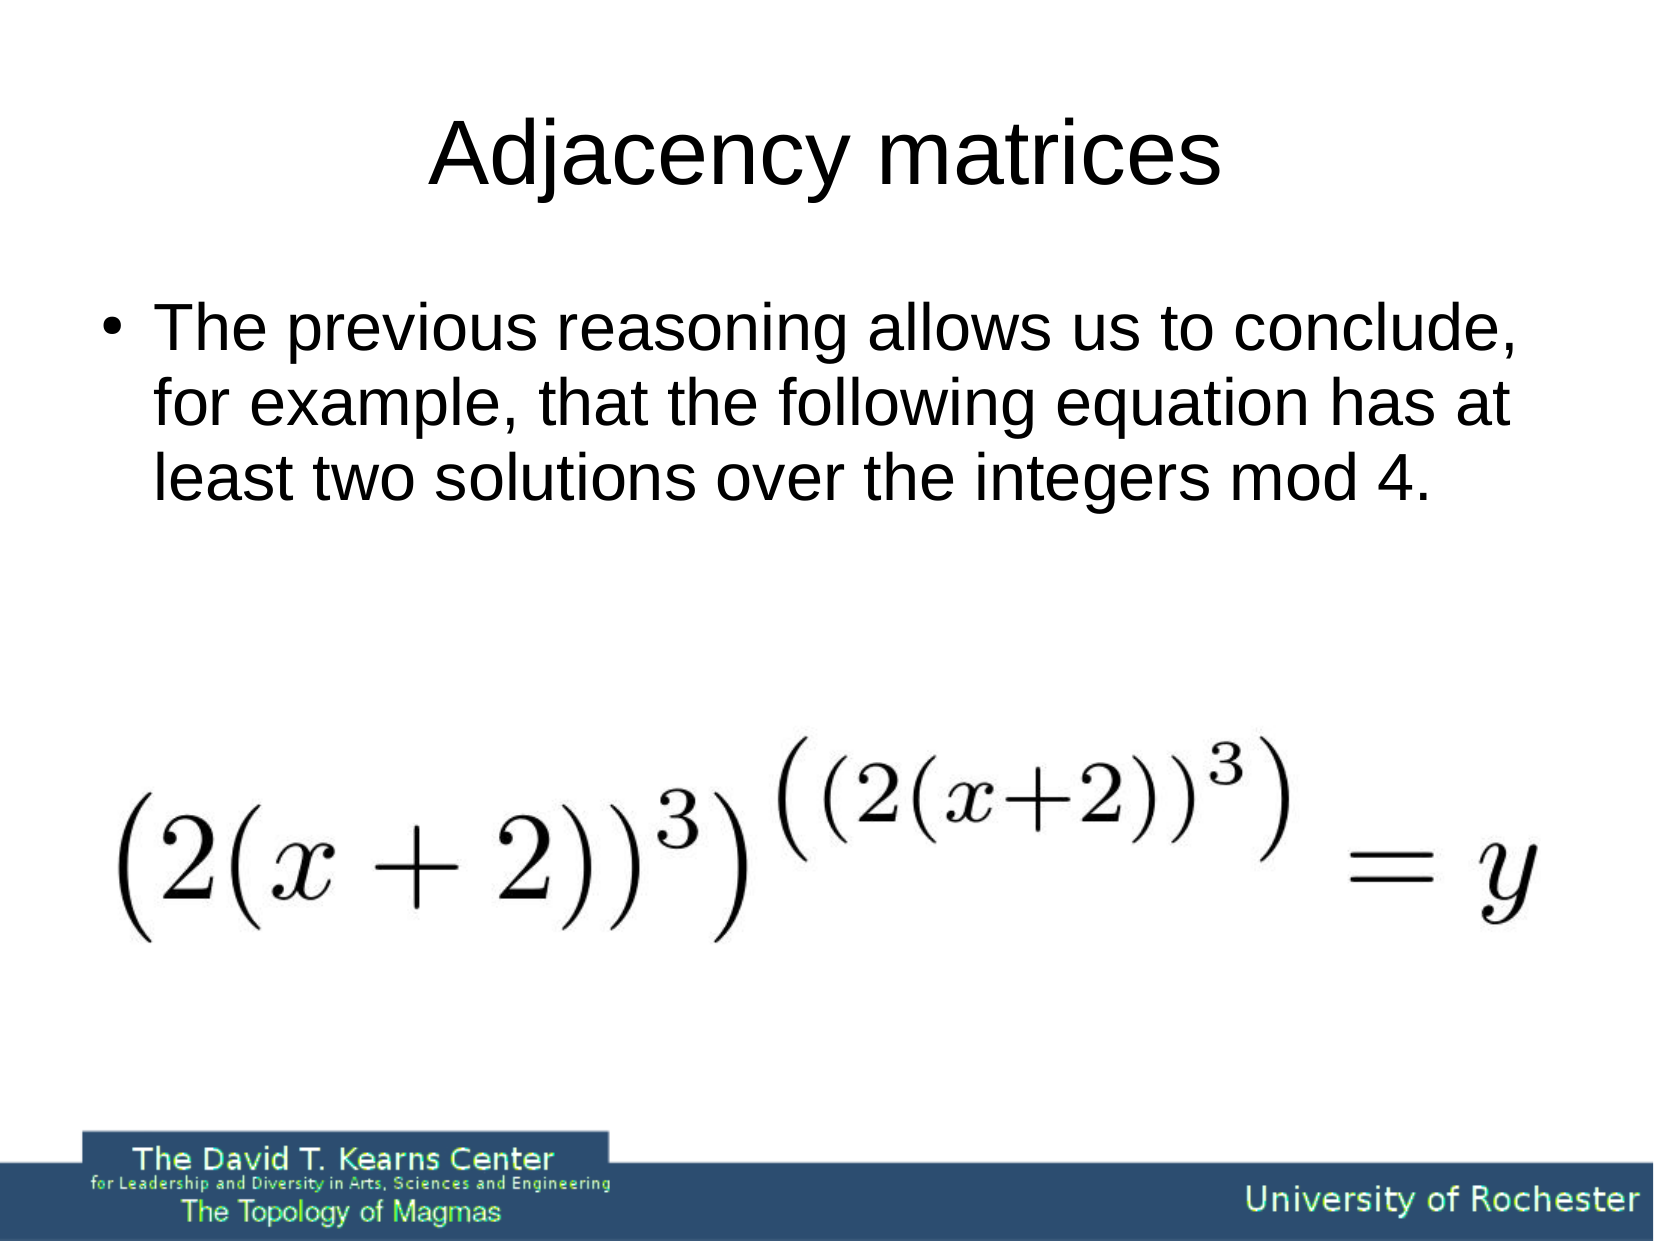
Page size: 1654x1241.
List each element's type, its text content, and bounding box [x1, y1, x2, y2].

picture [0, 0, 1654, 1241]
list The previous reasoning allows us to conclude, for example, that the following equation has at least two solutions over the integers mod 4. [82, 290, 1571, 634]
title Adjacency matrices [82, 49, 1571, 257]
